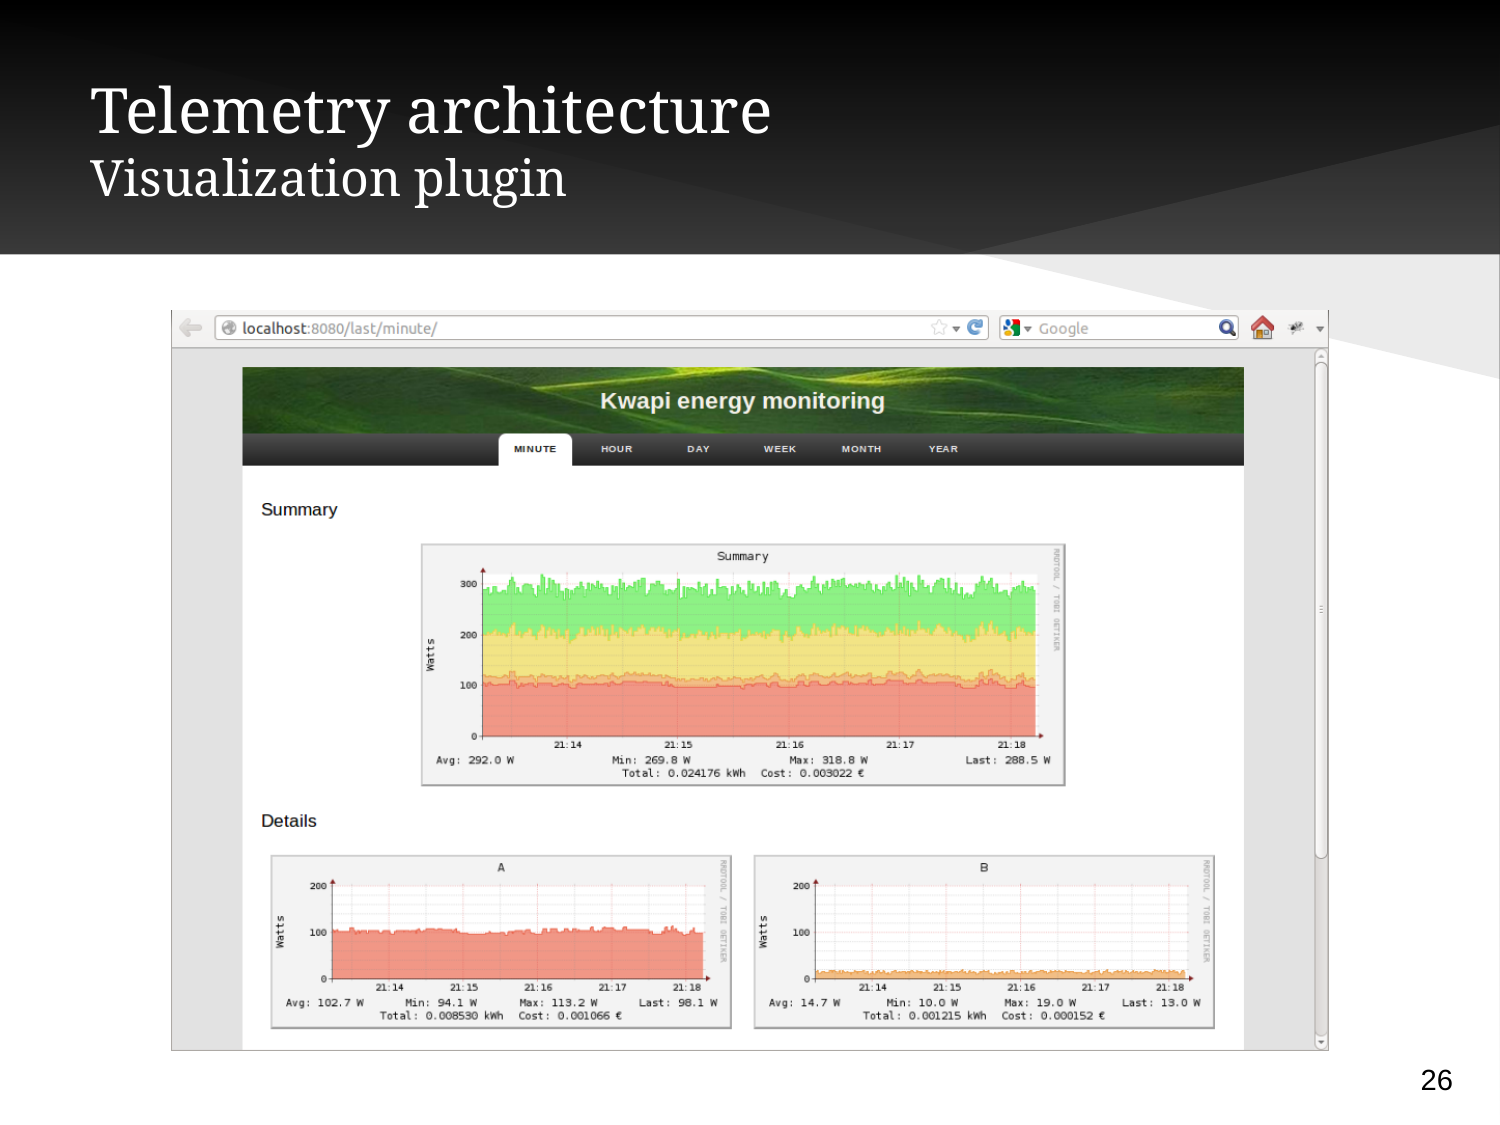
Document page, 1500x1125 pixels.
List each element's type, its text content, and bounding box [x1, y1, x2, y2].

text_box 26 [1405, 1046, 1471, 1097]
title Telemetry architecture Visualization plugin [75, 45, 1425, 233]
picture [171, 310, 1329, 1051]
